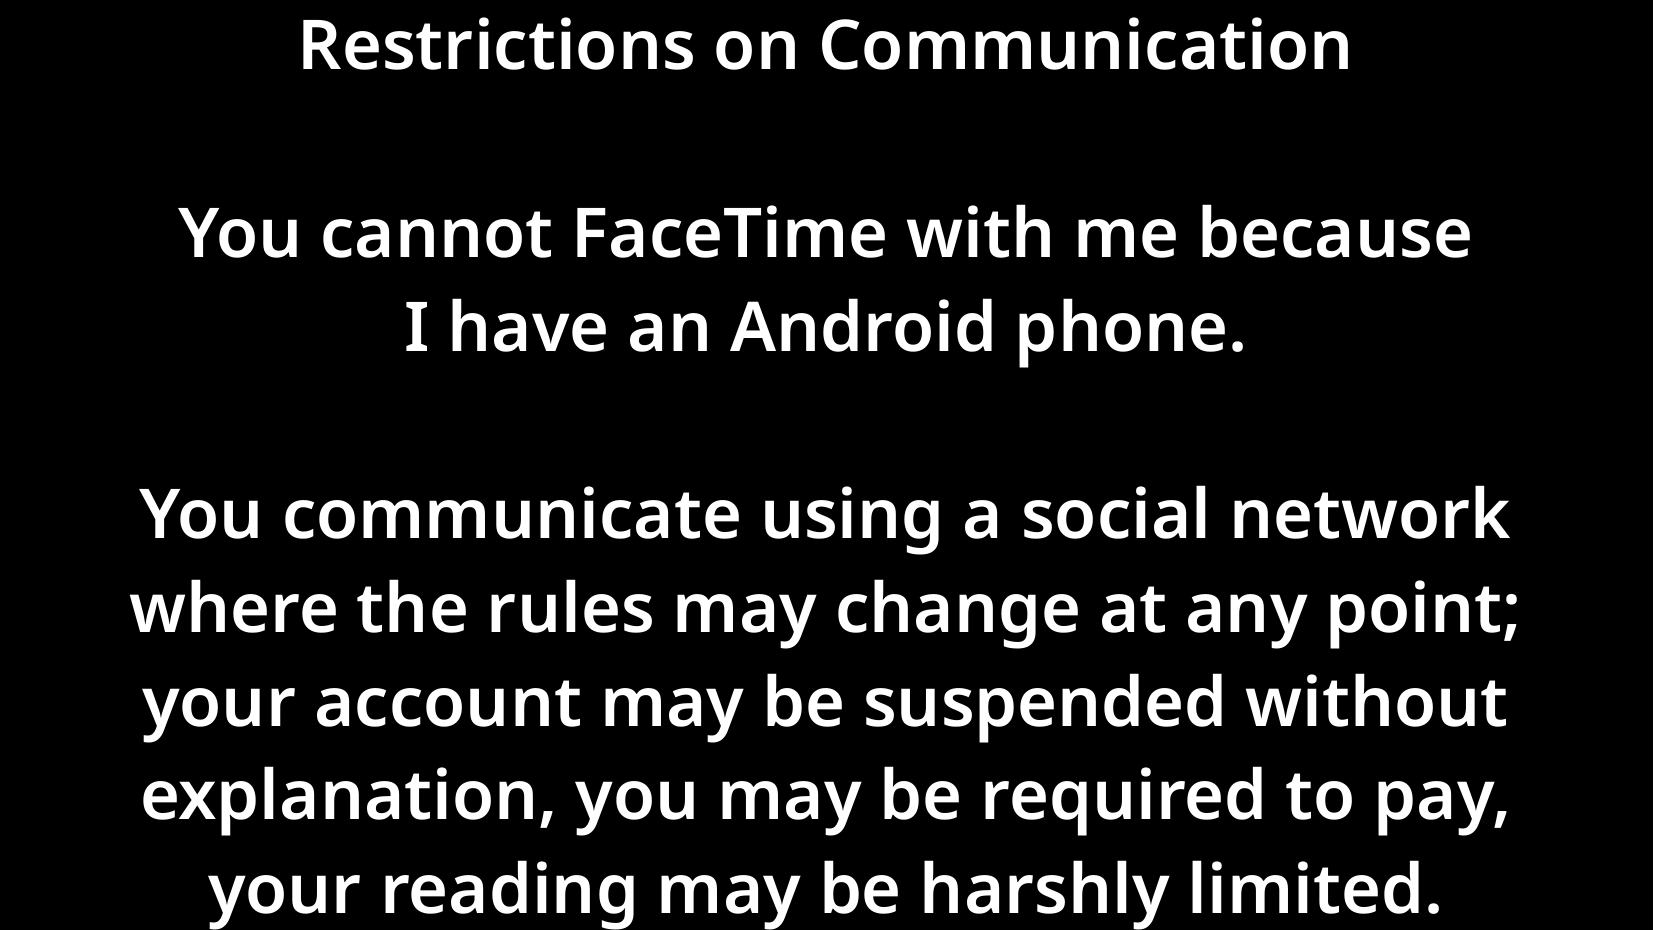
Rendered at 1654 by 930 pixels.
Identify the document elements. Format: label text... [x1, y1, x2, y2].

title Restrictions on Communication You cannot FaceTime with me because I have an Android phone. You communicate using a social network where the rules may change at any point; your account may be suspended without explanation, you may be required to pay, your reading may be harshly limited. [82, 47, 1571, 883]
